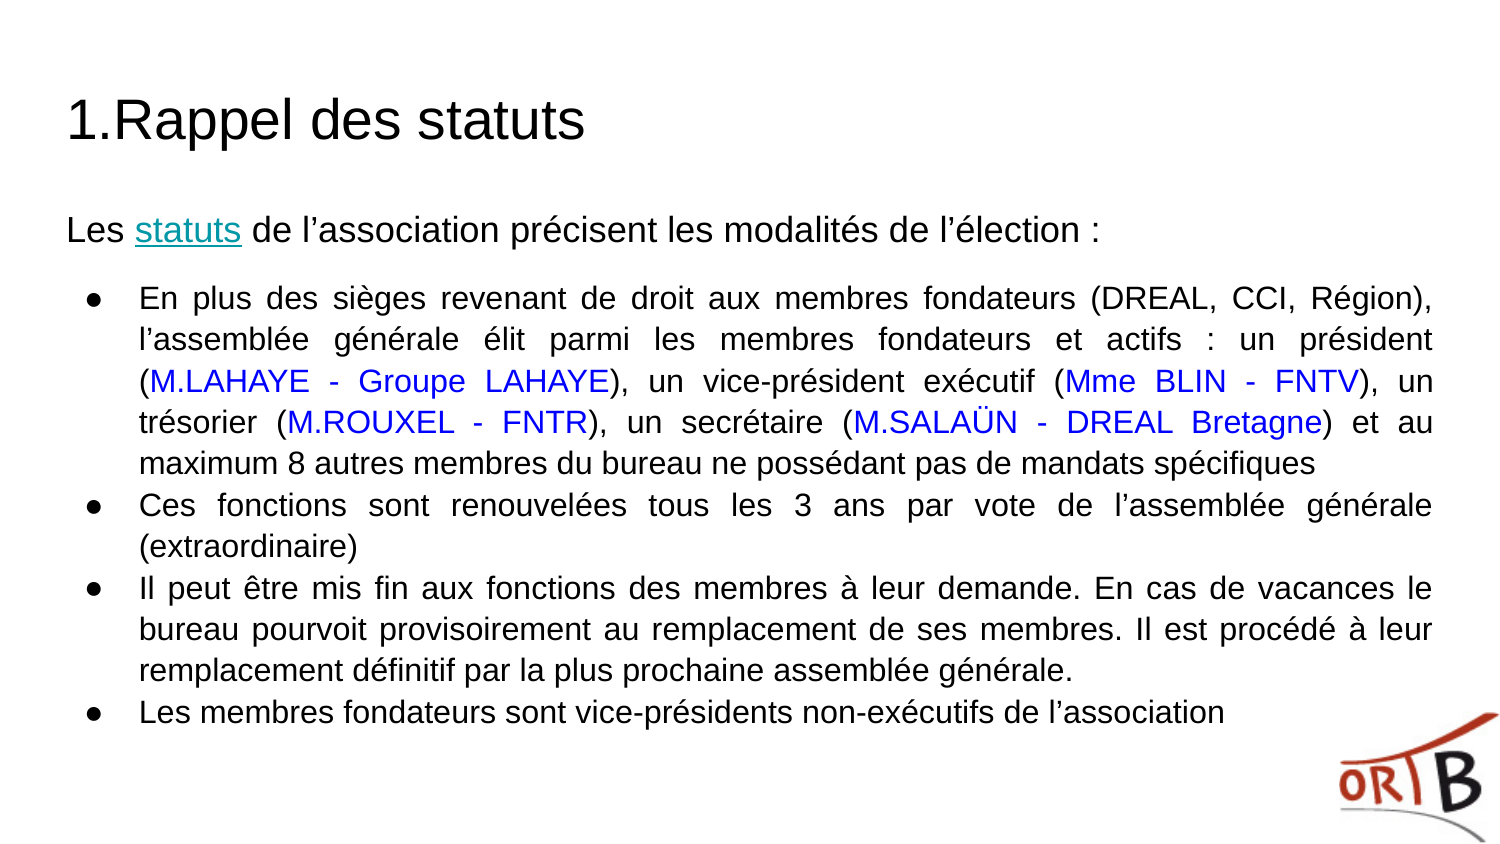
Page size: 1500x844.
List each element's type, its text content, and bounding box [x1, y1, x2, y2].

list Les statuts de l’association précisent les modalités de l’élection : En plus des sièges revenant de droit aux membres fondateurs (DREAL, CCI, Région), l’assemblée générale élit parmi les membres fondateurs et actifs : un président (M.LAHAYE - Groupe LAHAYE), un vice-président exécutif (Mme BLIN - FNTV), un trésorier (M.ROUXEL - FNTR), un secrétaire (M.SALAÜN - DREAL Bretagne) et au maximum 8 autres membres du bureau ne possédant pas de mandats spécifiques Ces fonctions sont renouvelées tous les 3 ans par vote de l’assemblée générale (extraordinaire) Il peut être mis fin aux fonctions des membres à leur demande. En cas de vacances le bureau pourvoit provisoirement au remplacement de ses membres. Il est procédé à leur remplacement définitif par la plus prochaine assemblée générale. Les membres fondateurs sont vice-présidents non-exécutifs de l’association [51, 189, 1449, 750]
picture [1339, 711, 1500, 844]
title 1.Rappel des statuts [51, 72, 1449, 167]
